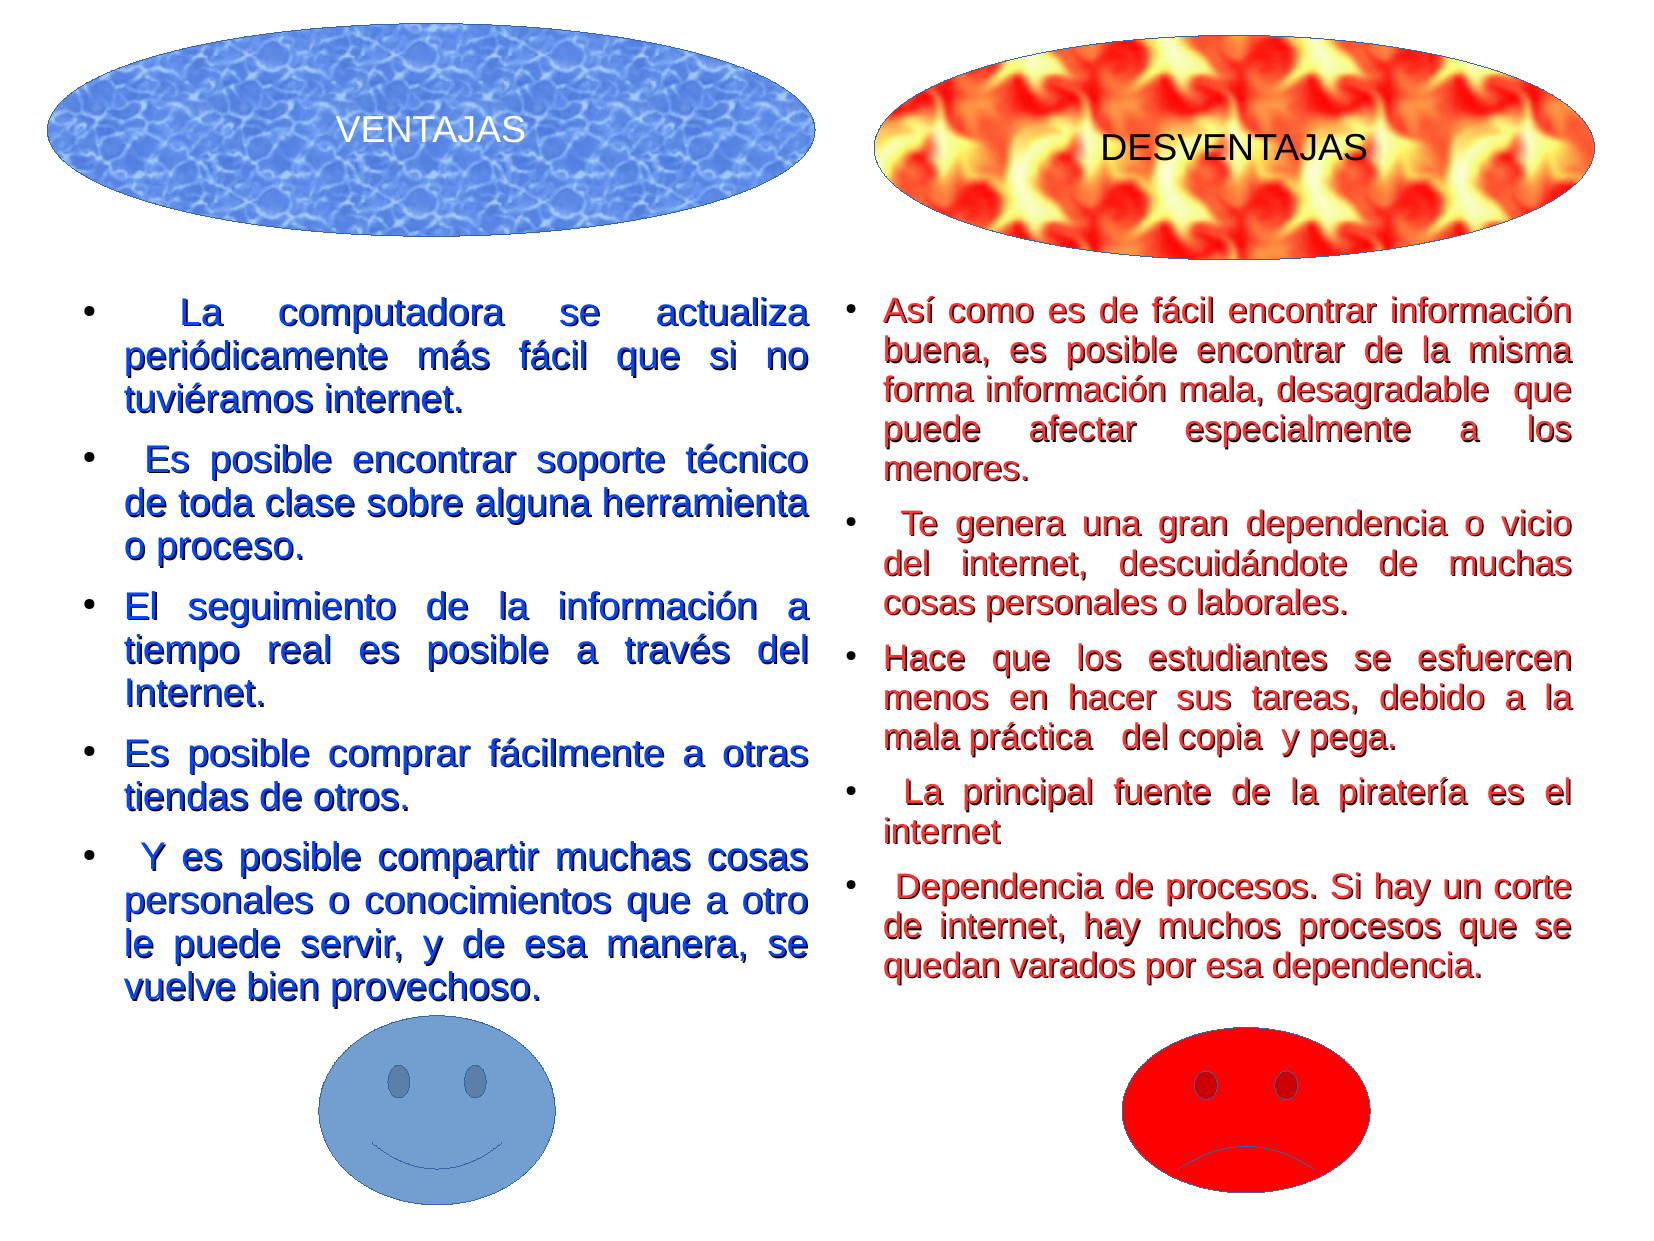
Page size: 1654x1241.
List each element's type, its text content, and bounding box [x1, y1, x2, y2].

text_box [318, 1015, 556, 1205]
list La computadora se actualiza periódicamente más fácil que si no tuviéramos internet. Es posible encontrar soporte técnico de toda clase sobre alguna herramienta o proceso. El seguimiento de la información a tiempo real es posible a través del Internet. Es posible comprar fácilmente a otras tiendas de otros. Y es posible compartir muchas cosas personales o conocimientos que a otro le puede servir, y de esa manera, se vuelve bien provechoso. [82, 290, 809, 1010]
text_box [1122, 1027, 1371, 1193]
list Así como es de fácil encontrar información buena, es posible encontrar de la misma forma información mala, desagradable que puede afectar especialmente a los menores. Te genera una gran dependencia o vicio del internet, descuidándote de muchas cosas personales o laborales. Hace que los estudiantes se esfuercen menos en hacer sus tareas, debido a la mala práctica del copia y pega. La principal fuente de la piratería es el internet Dependencia de procesos. Si hay un corte de internet, hay muchos procesos que se quedan varados por esa dependencia. [845, 290, 1572, 1010]
text_box VENTAJAS [47, 23, 816, 237]
text_box DESVENTAJAS [874, 35, 1595, 260]
